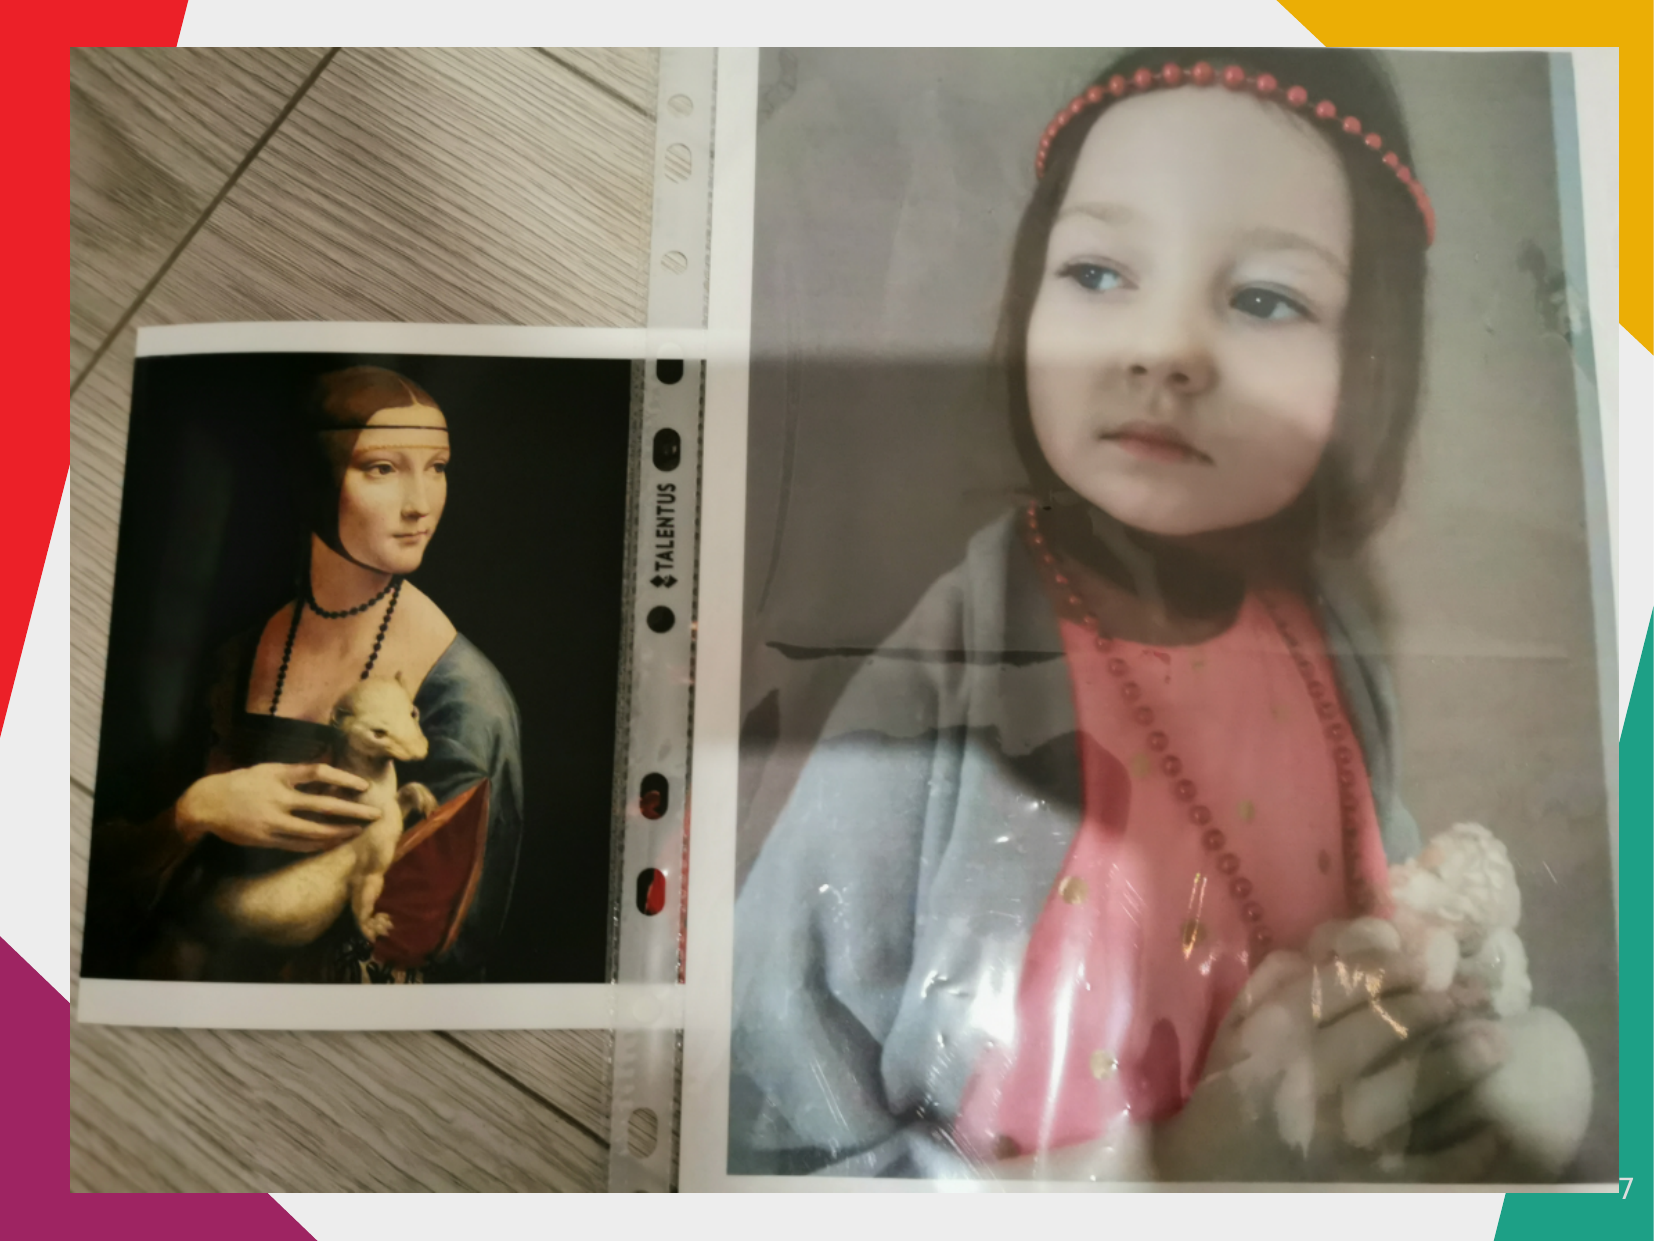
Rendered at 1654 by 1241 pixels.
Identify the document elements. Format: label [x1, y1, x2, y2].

picture [70, 47, 1619, 1193]
